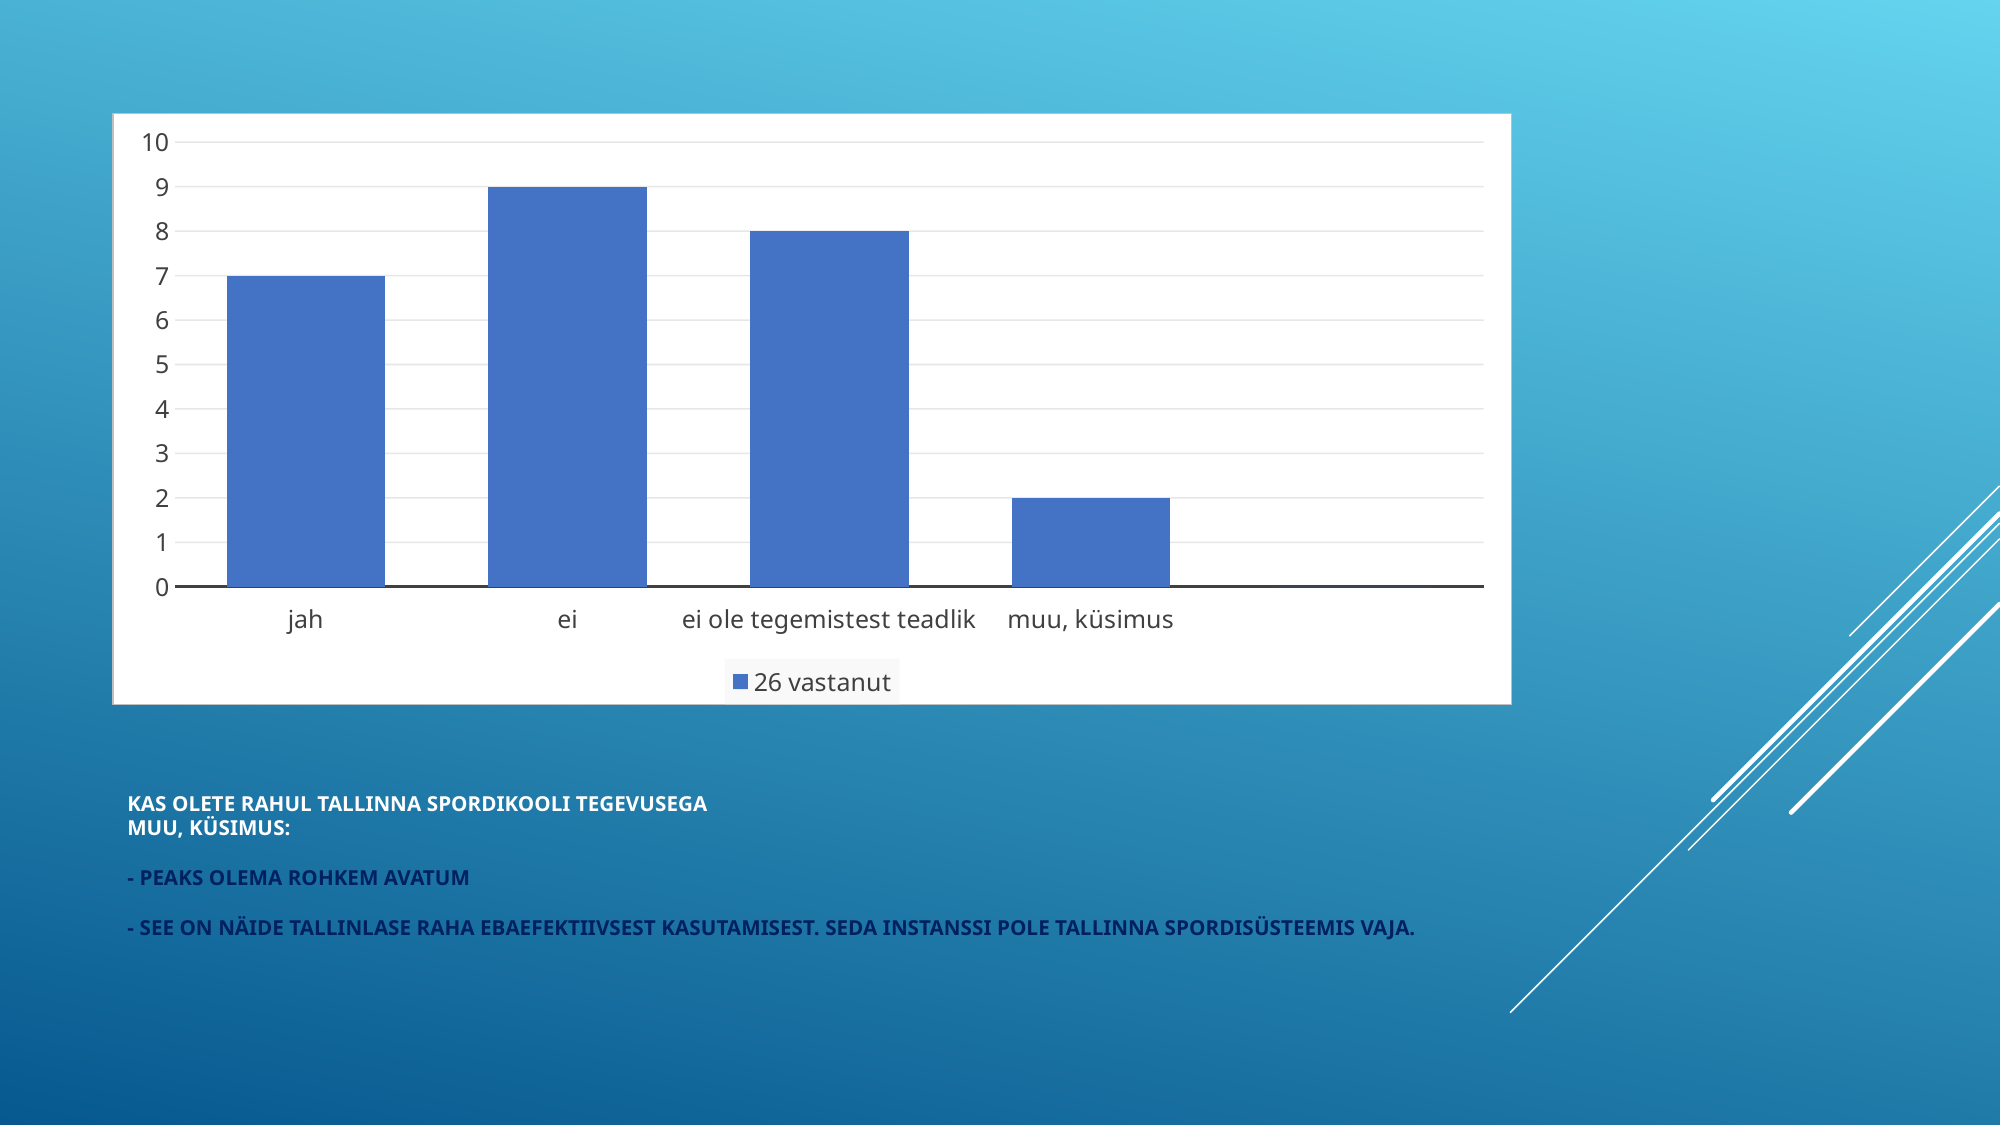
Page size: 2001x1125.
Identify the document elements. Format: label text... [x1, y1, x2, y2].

title Kas olete rahul TALLINNA SPORDIKOOLI tegevusega MUU, küsimus: - peaks olema rohkem avatum - See on näide tallinlase raha ebaefektiivsest kasutamisest. Seda instanssi pole Tallinna spordisüsteemis vaja. [112, 736, 1513, 1125]
chart [112, 112, 1513, 706]
